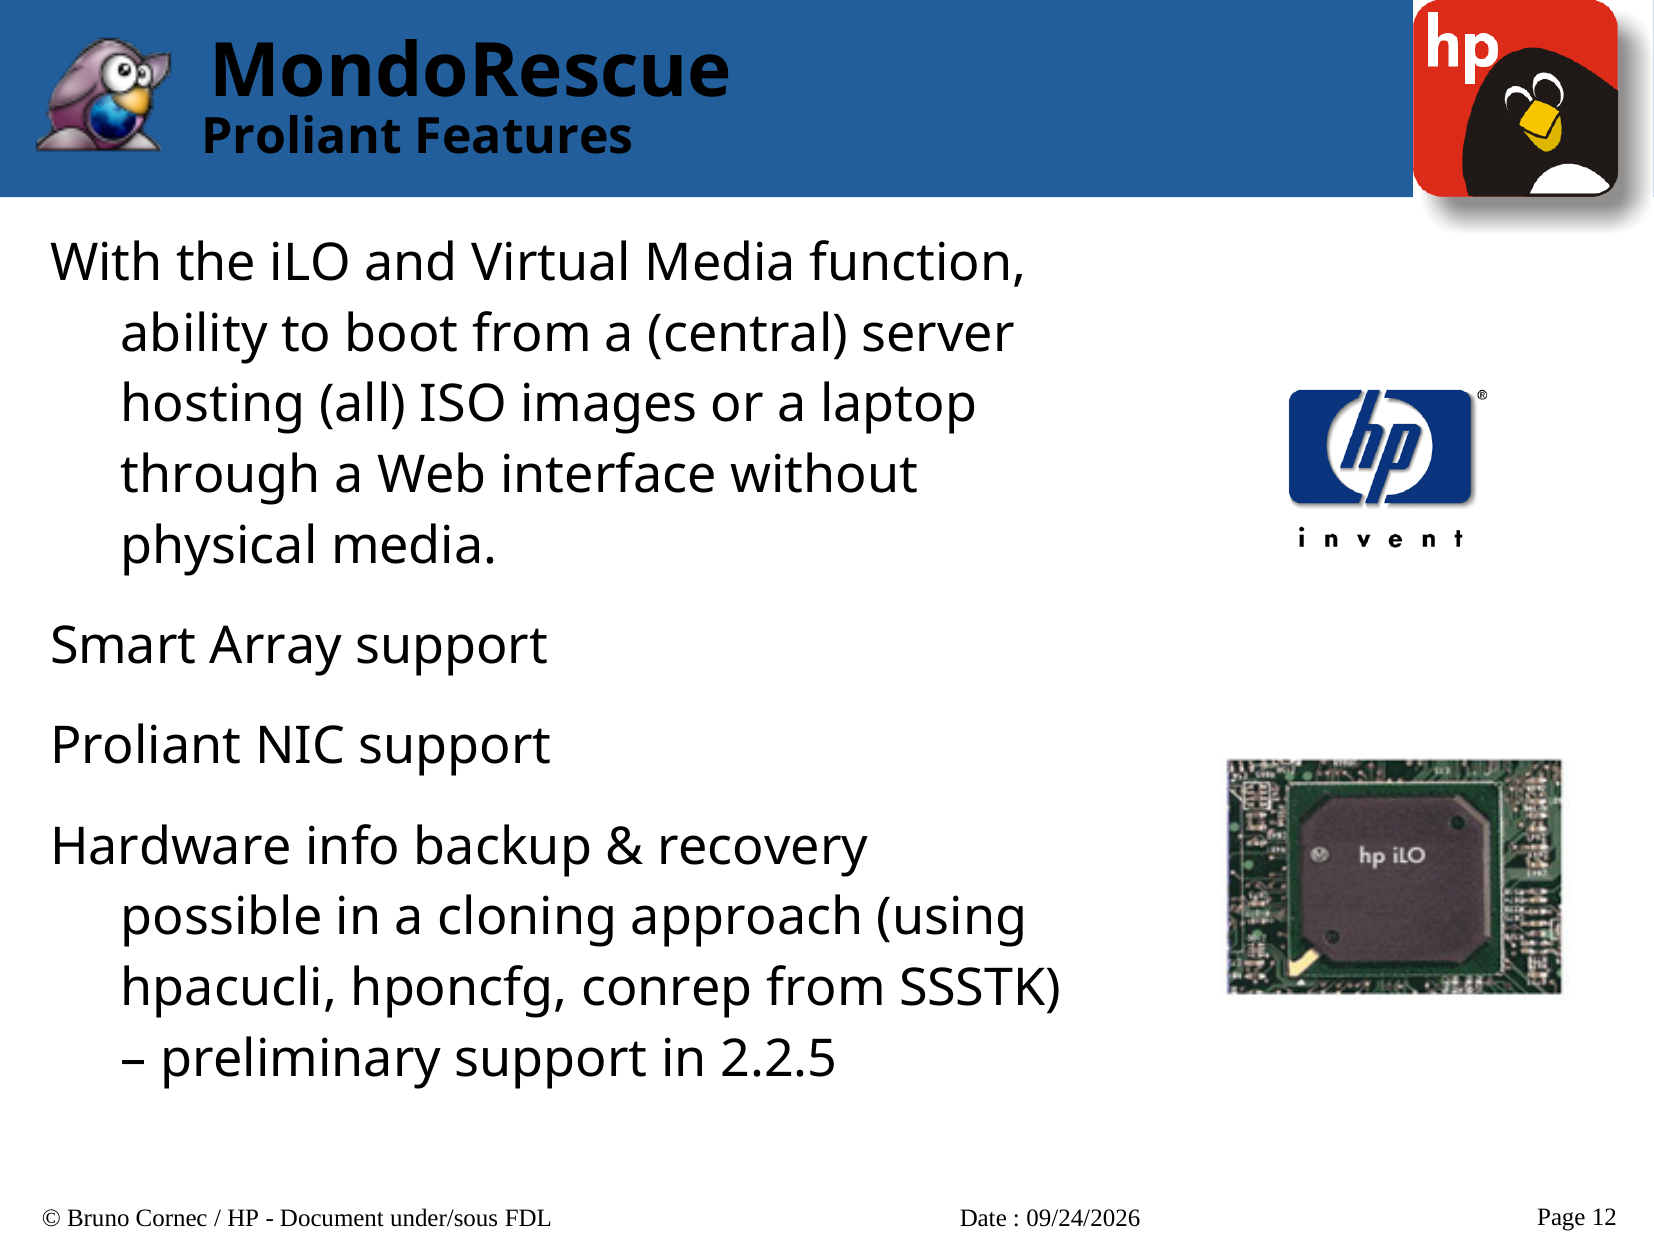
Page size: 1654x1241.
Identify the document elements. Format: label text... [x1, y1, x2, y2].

title Proliant Features [201, 32, 1191, 241]
picture [1413, 0, 1654, 235]
picture [1286, 383, 1489, 549]
picture [1219, 699, 1574, 1057]
list With the iLO and Virtual Media function, ability to boot from a (central) server hosting (all) ISO images or a laptop through a Web interface without physical media. Smart Array support Proliant NIC support Hardware info backup & recovery possible in a cloning approach (using hpacucli, hponcfg, conrep from SSSTK) – preliminary support in 2.2.5 [38, 224, 1077, 1165]
picture [0, 0, 211, 199]
